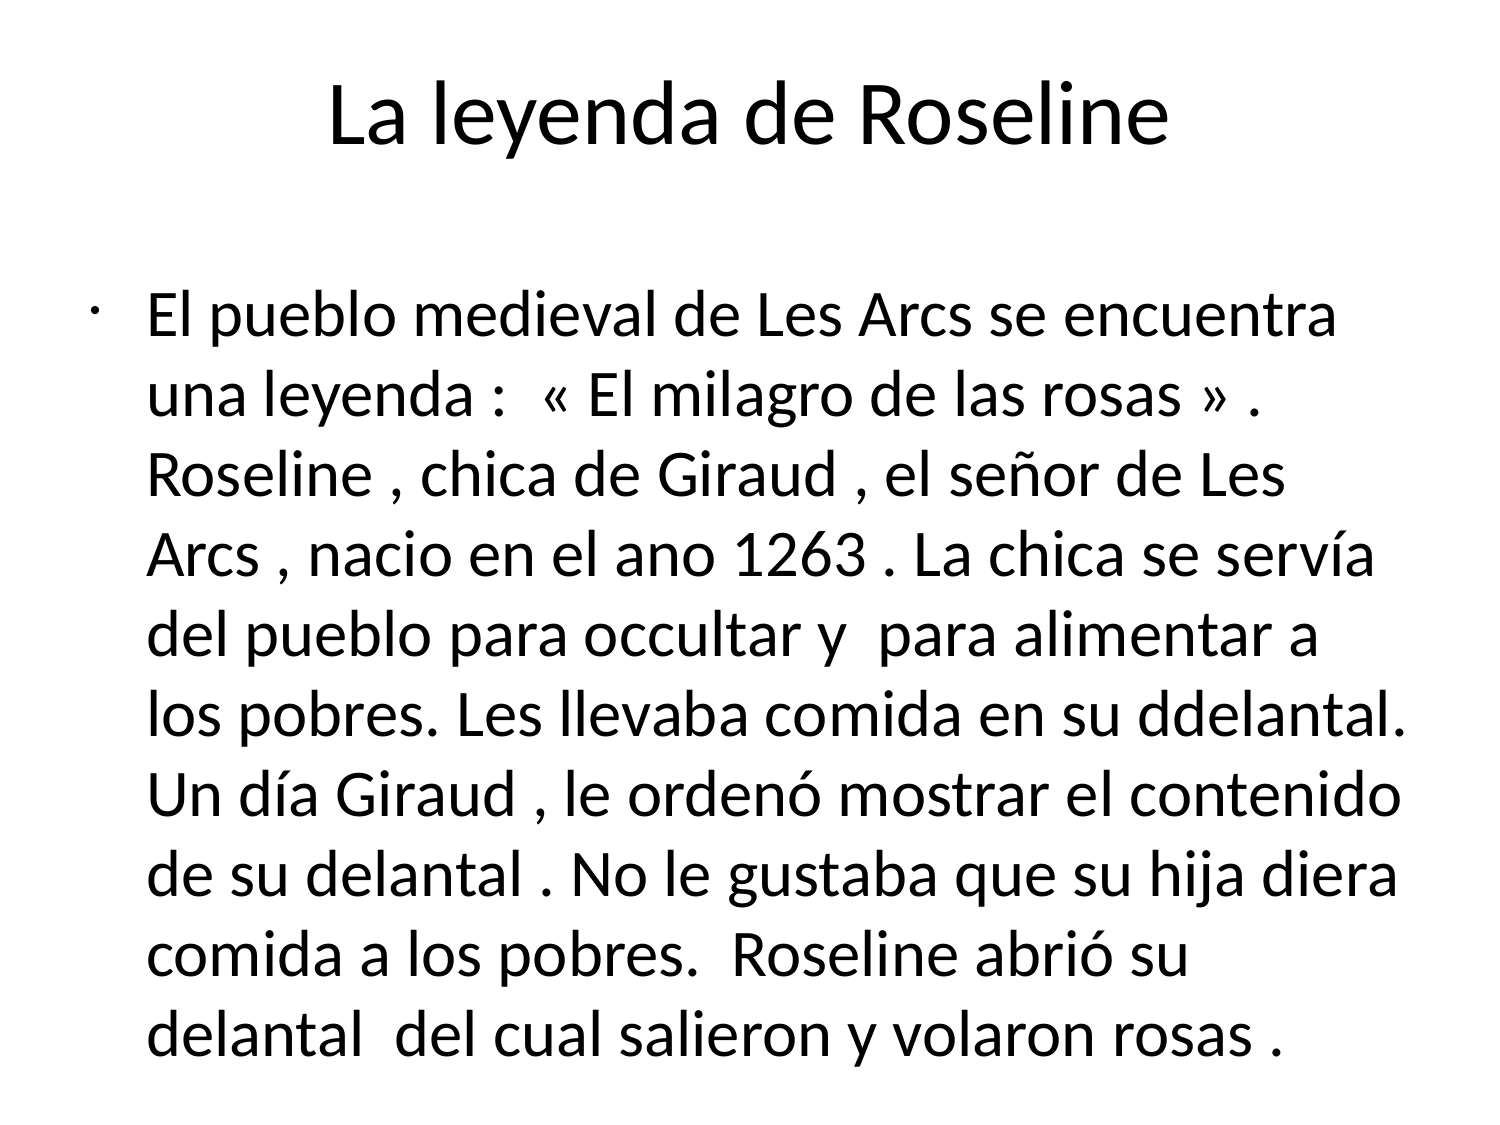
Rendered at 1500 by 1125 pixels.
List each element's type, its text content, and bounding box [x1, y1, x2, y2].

title La leyenda de Roseline [75, 45, 1425, 233]
list El pueblo medieval de Les Arcs se encuentra una leyenda : « El milagro de las rosas » . Roseline , chica de Giraud , el señor de Les Arcs , nacio en el ano 1263 . La chica se servía del pueblo para occultar y para alimentar a los pobres. Les llevaba comida en su ddelantal. Un día Giraud , le ordenó mostrar el contenido de su delantal . No le gustaba que su hija diera comida a los pobres. Roseline abrió su delantal del cual salieron y volaron rosas . [75, 262, 1425, 1005]
